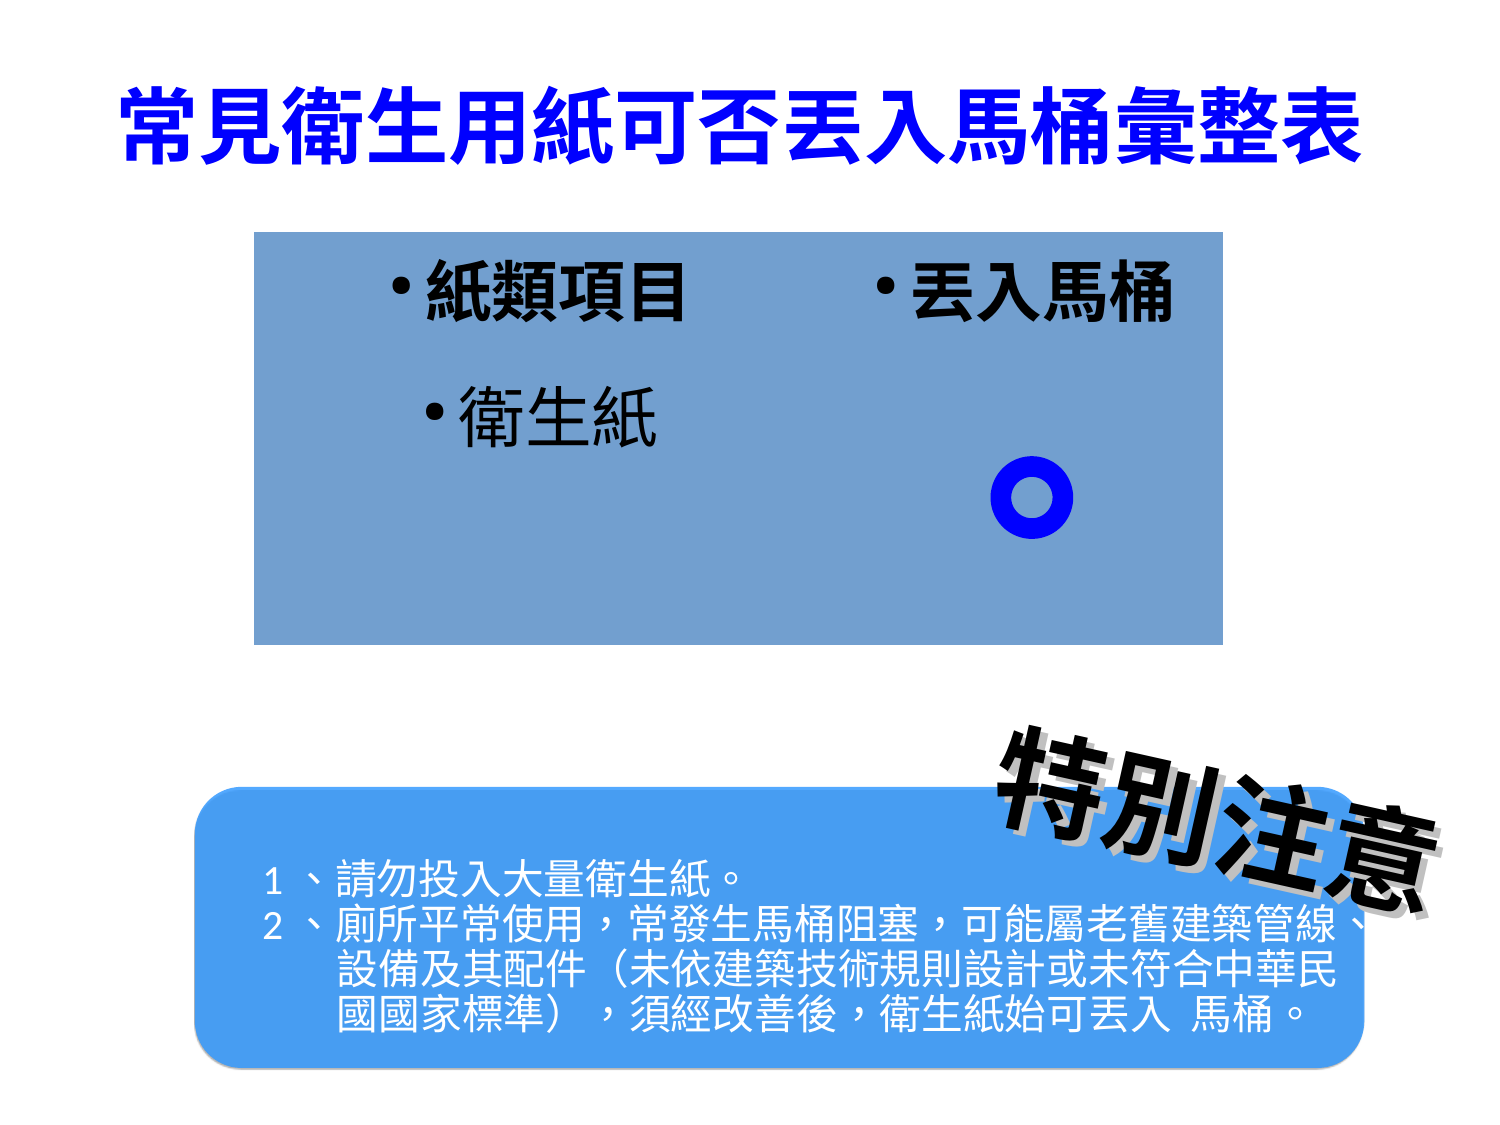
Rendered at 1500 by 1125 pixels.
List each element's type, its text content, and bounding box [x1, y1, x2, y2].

text_box [194, 786, 977, 1068]
table_header 丟入馬桶 [827, 232, 1223, 358]
text_box 常見衛生用紙可否丟入馬桶彙整表 [100, 66, 1379, 181]
text_box 1、請勿投入大量衛生紙。 2、廁所平常使用，常發生馬桶阻塞，可能屬老舊建築管線、 設備及其配件（未依建築技術規則設計或未符合中華民 國國家標準），須經改善後，衛生紙始可丟入 馬桶。 [242, 822, 1364, 1076]
text_box [990, 456, 1074, 539]
table_cell [827, 358, 1223, 645]
table_cell 衛生紙 [254, 358, 827, 645]
text_box 特別注意 [965, 693, 1471, 946]
table_header 紙類項目 [254, 232, 827, 358]
